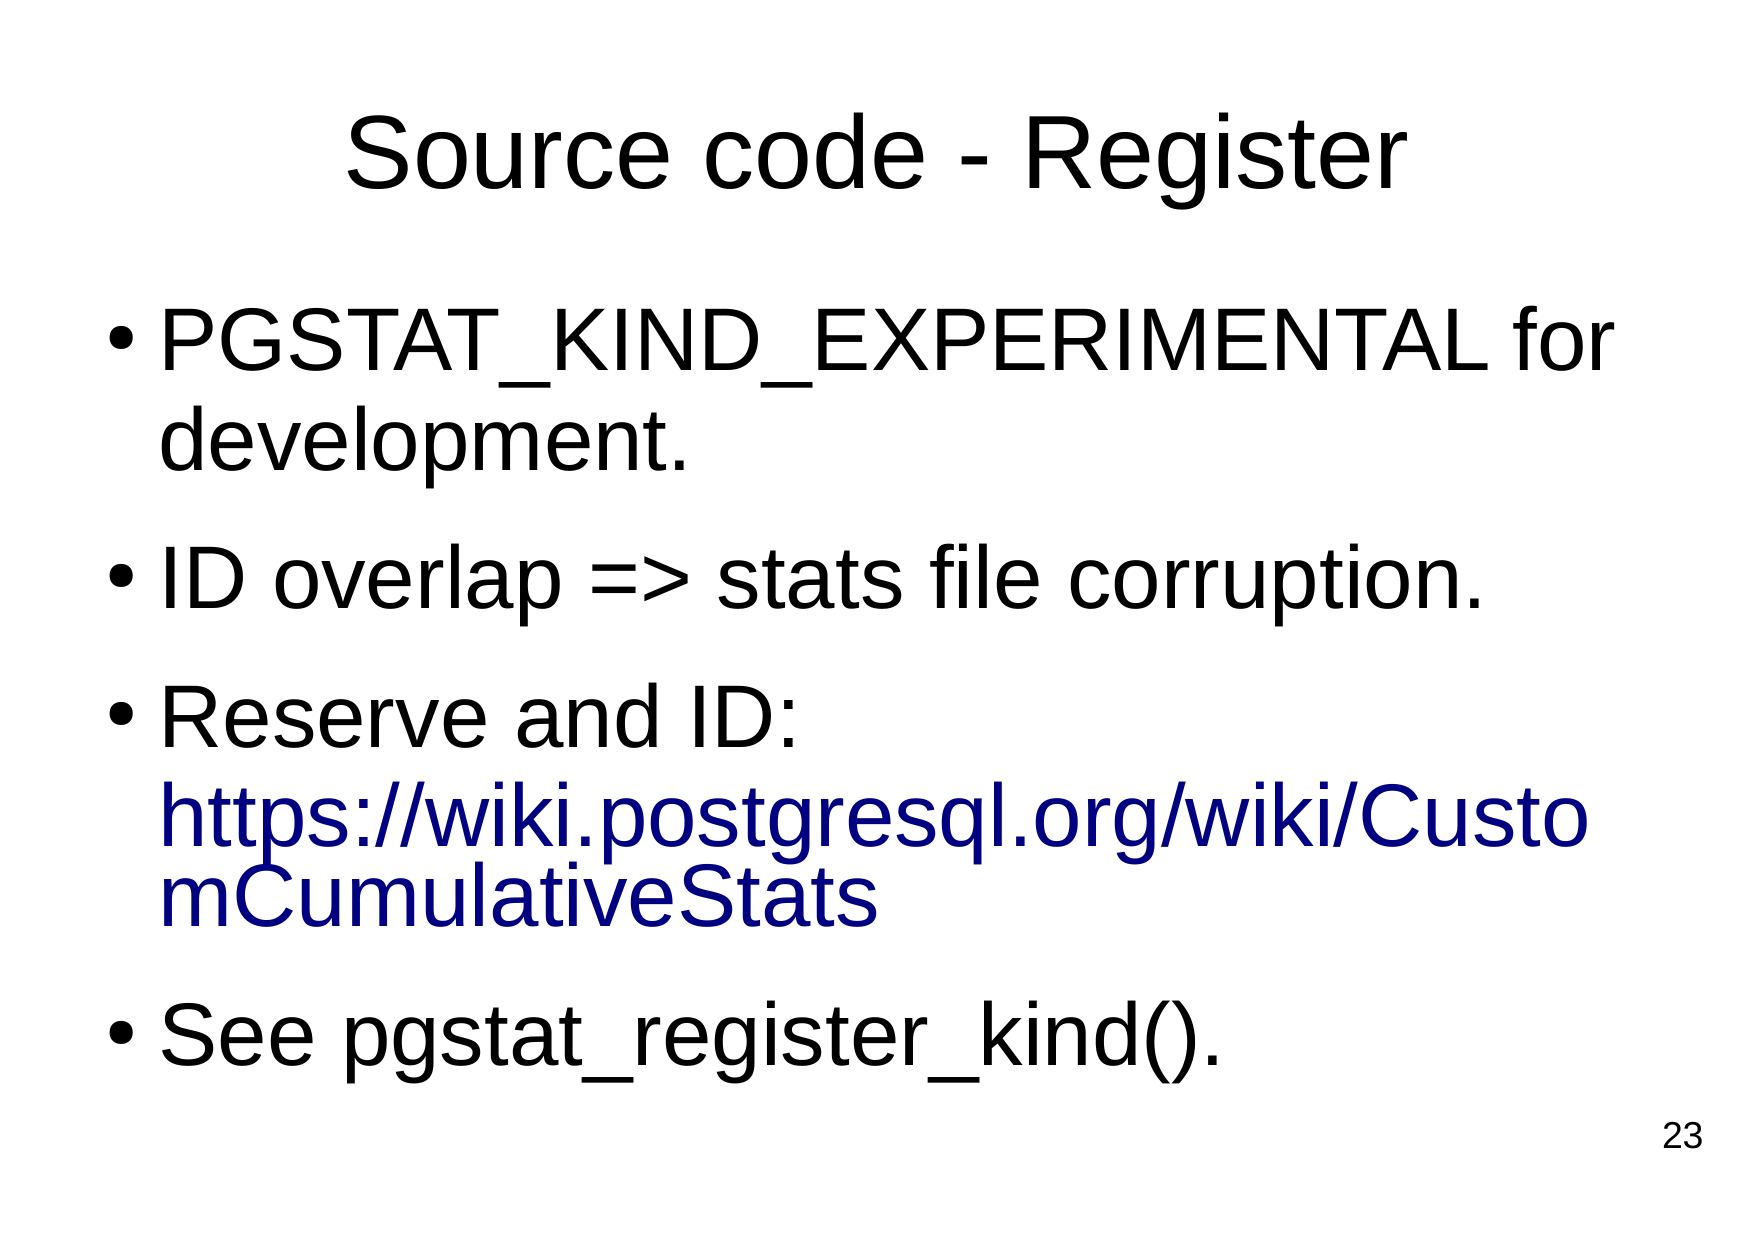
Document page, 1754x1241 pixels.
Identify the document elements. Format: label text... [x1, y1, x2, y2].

text_box <number> [1447, 1106, 1719, 1201]
list PGSTAT_KIND_EXPERIMENTAL for development. ID overlap => stats file corruption. Reserve and ID: https://wiki.postgresql.org/wiki/CustomCumulativeStats See pgstat_register_kind(). [87, 290, 1667, 1010]
title Source code - Register [87, 49, 1667, 257]
